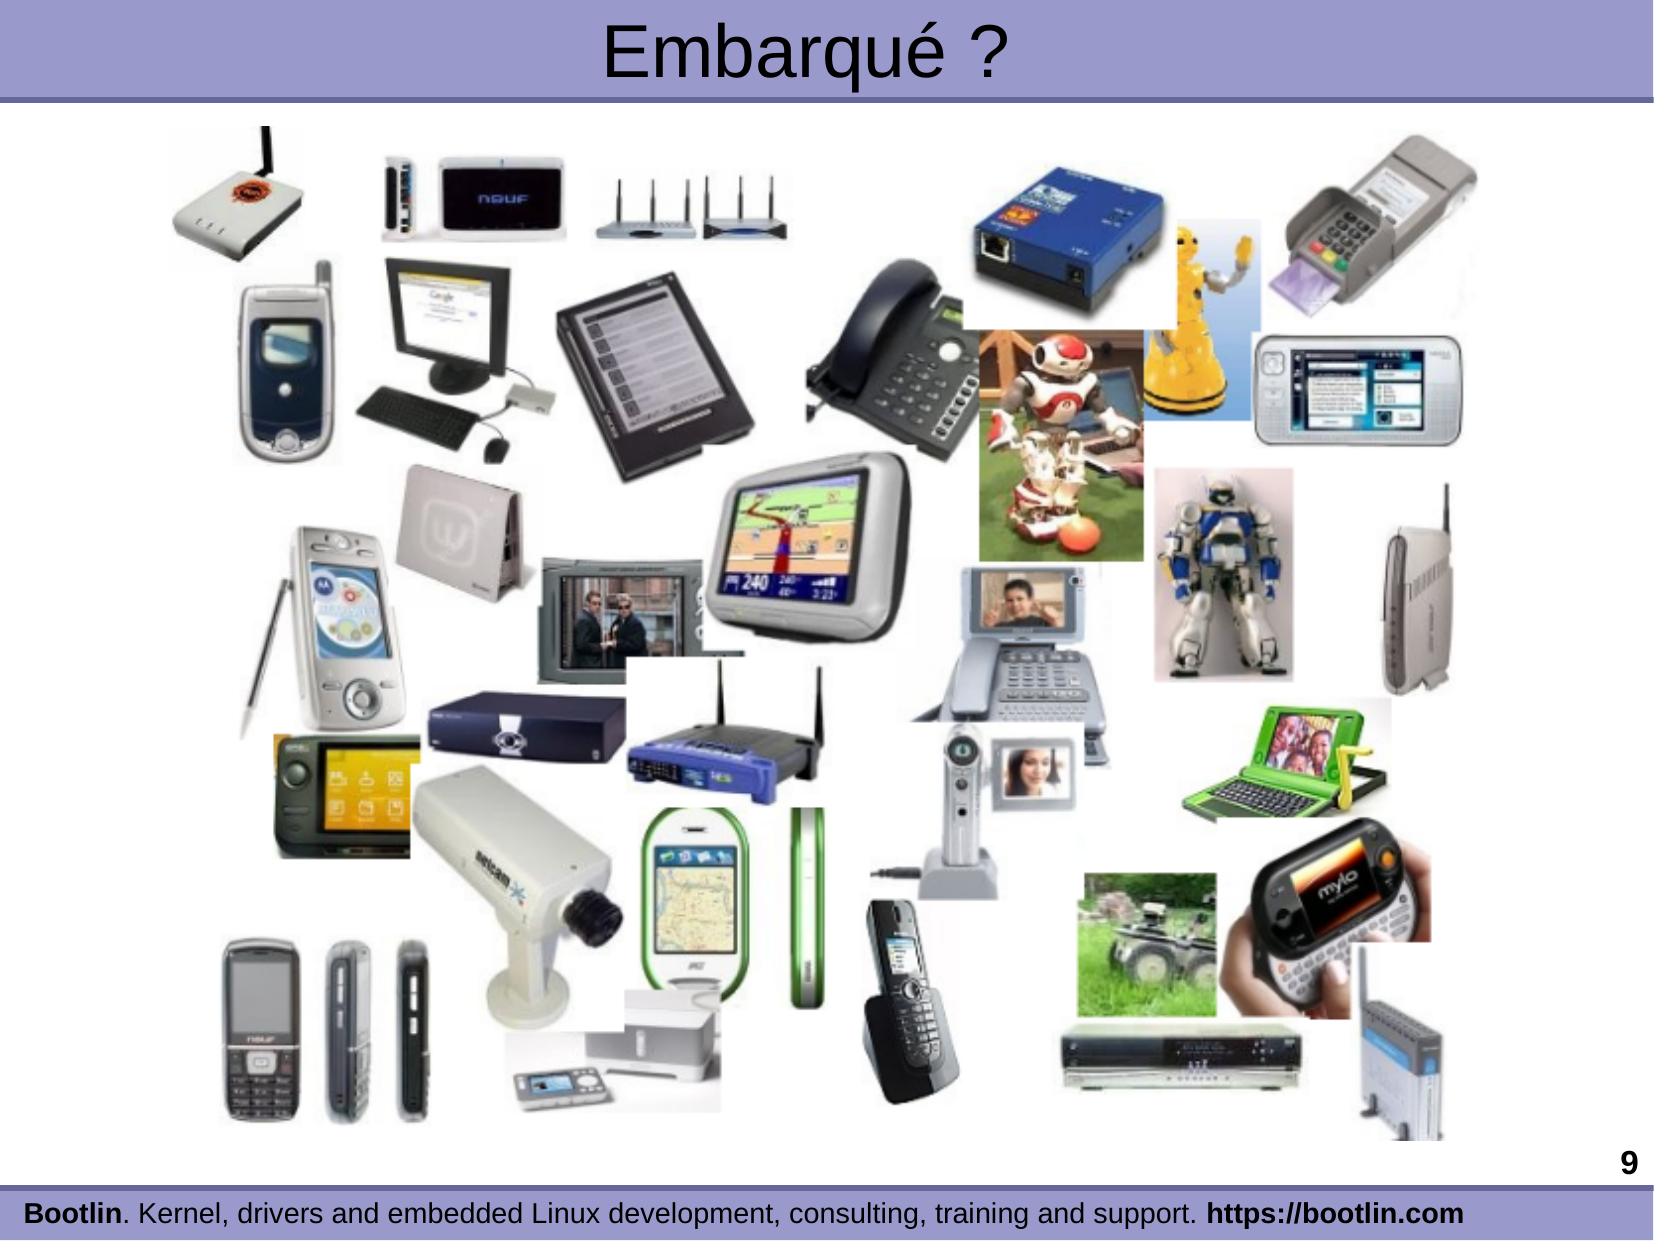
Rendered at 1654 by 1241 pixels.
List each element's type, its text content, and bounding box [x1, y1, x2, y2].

title Embarqué ? [60, 5, 1551, 97]
picture [157, 126, 1515, 1142]
